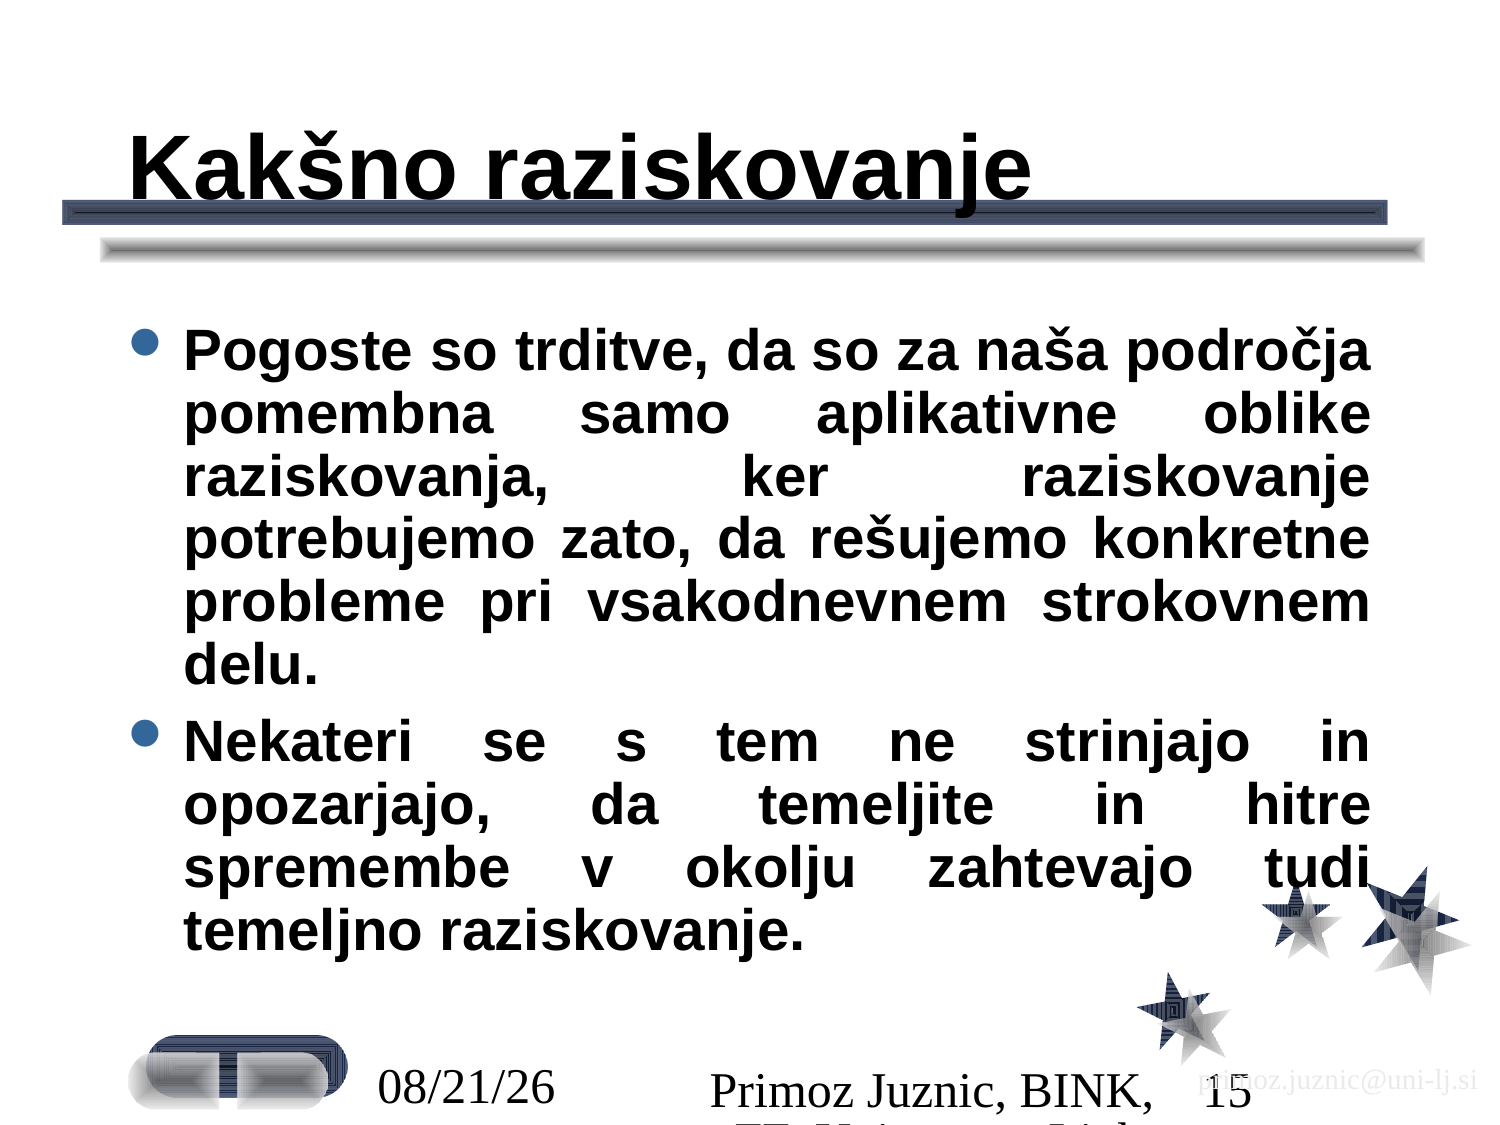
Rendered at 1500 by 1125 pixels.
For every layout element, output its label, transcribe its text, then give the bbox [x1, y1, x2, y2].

list Pogoste so trditve, da so za naša področja pomembna samo aplikativne oblike raziskovanja, ker raziskovanje potrebujemo zato, da rešujemo konkretne probleme pri vsakodnevnem strokovnem delu. Nekateri se s tem ne strinjajo in opozarjajo, da temeljite in hitre spremembe v okolju zahtevajo tudi temeljno raziskovanje. [112, 312, 1388, 988]
title Kakšno raziskovanje [112, 37, 1388, 225]
